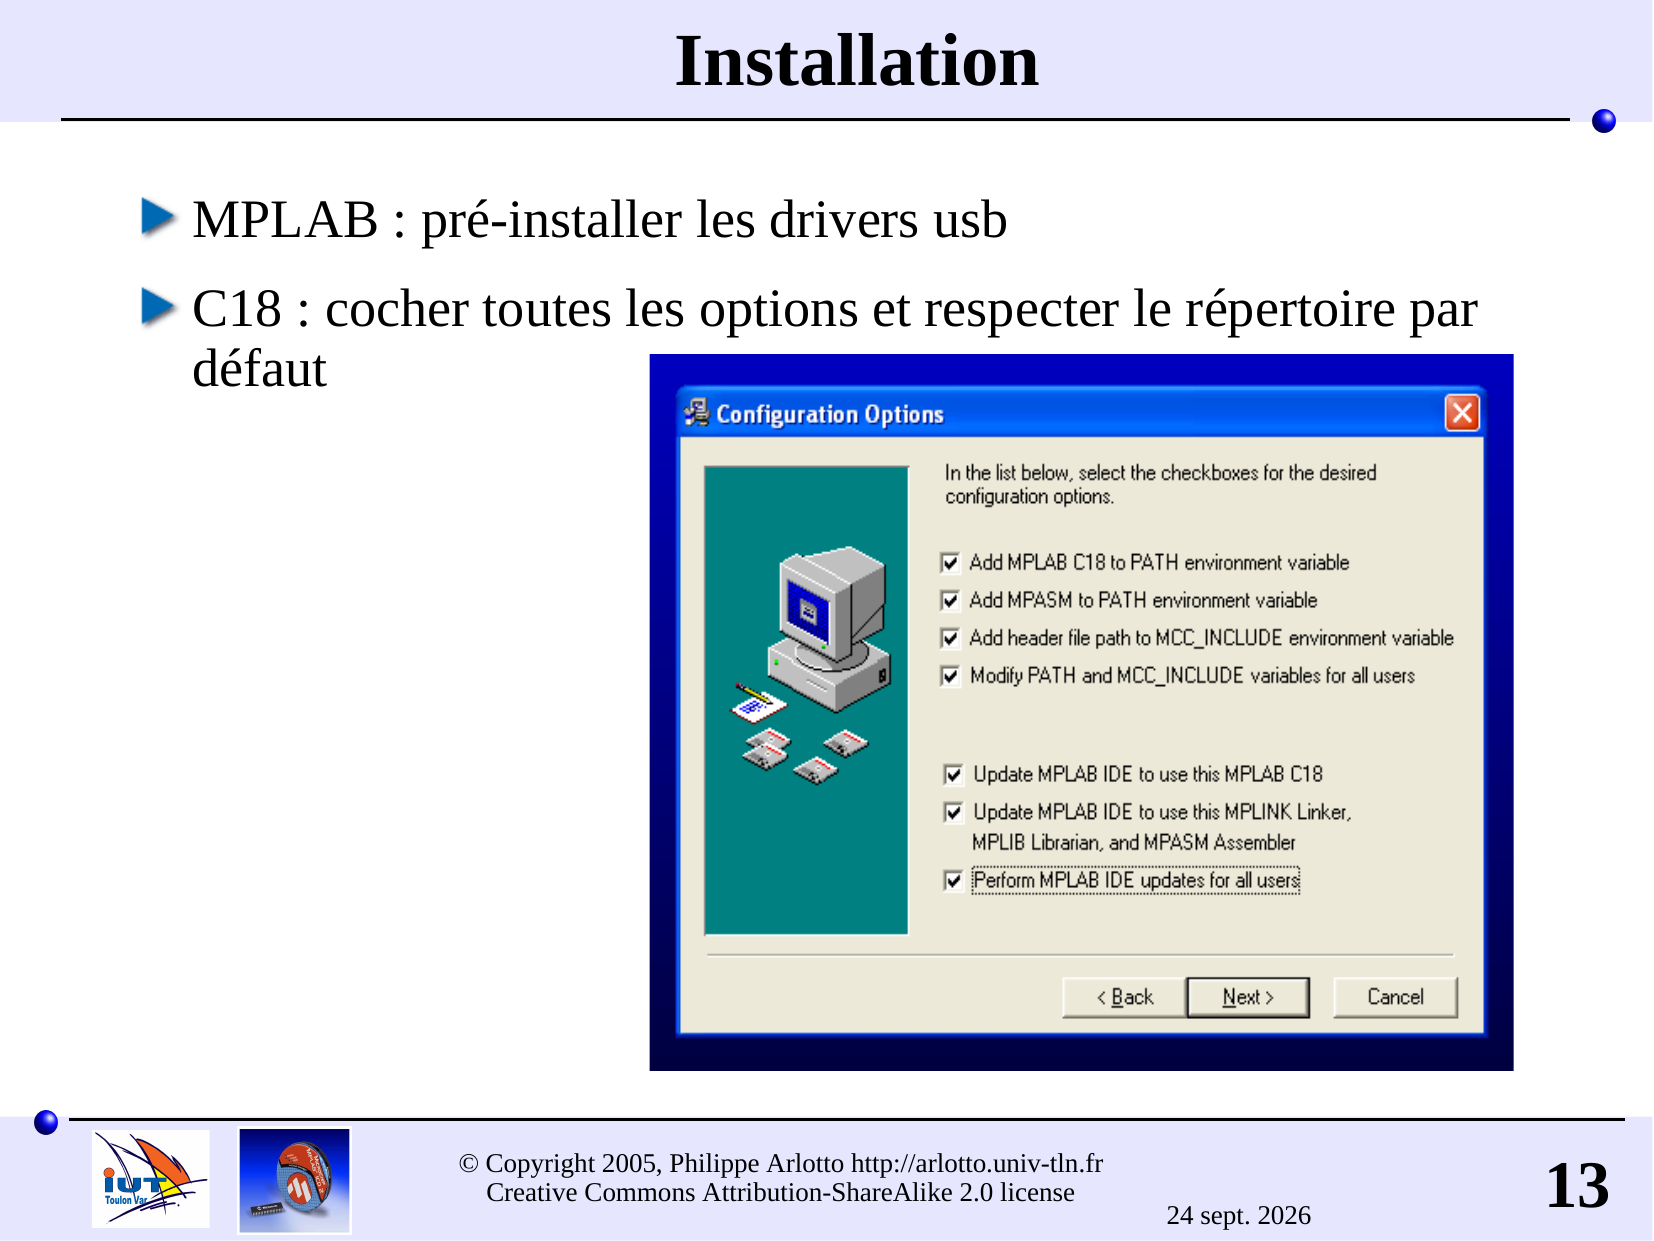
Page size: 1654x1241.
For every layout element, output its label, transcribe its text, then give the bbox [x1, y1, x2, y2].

picture [649, 354, 1514, 1071]
list MPLAB : pré-installer les drivers usb C18 : cocher toutes les options et respecter le répertoire par défaut [121, 188, 1534, 1039]
picture [237, 1126, 352, 1235]
title Installation [95, 11, 1585, 110]
